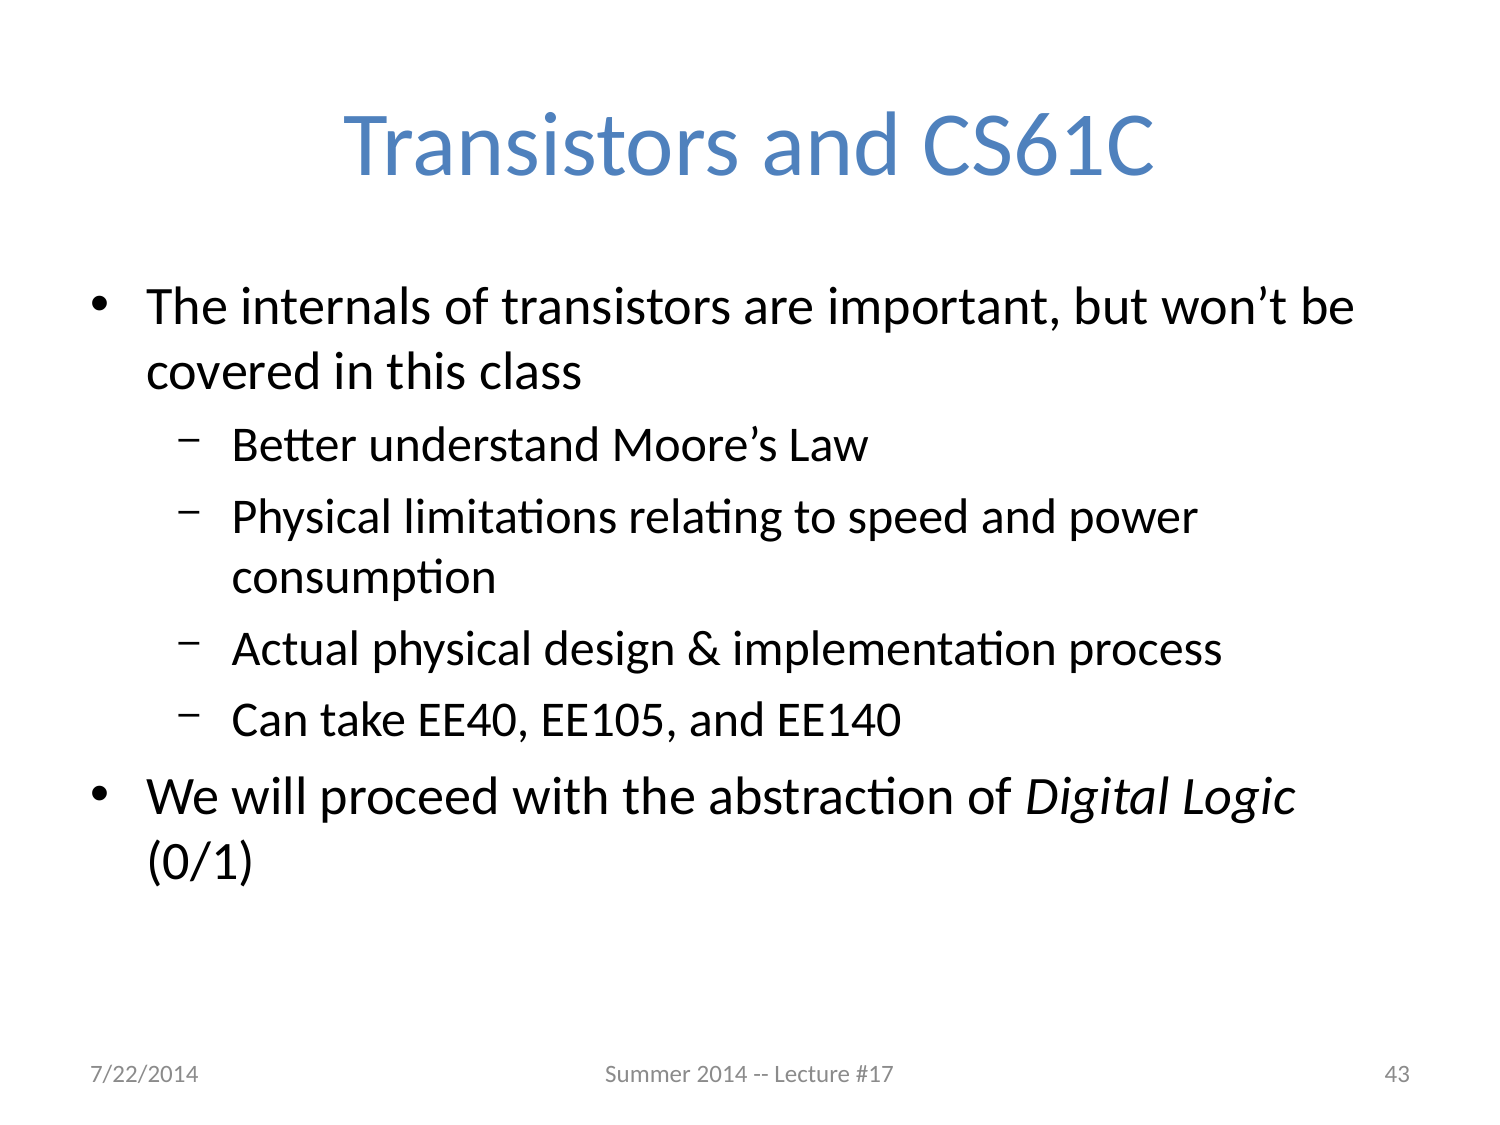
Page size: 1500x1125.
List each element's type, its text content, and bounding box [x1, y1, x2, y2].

list The internals of transistors are important, but won’t be covered in this class Better understand Moore’s Law Physical limitations relating to speed and power consumption Actual physical design & implementation process Can take EE40, EE105, and EE140 We will proceed with the abstraction of Digital Logic (0/1) [75, 262, 1425, 1073]
slide_number <number> [1074, 1042, 1425, 1103]
slide_number 7/22/2014 [75, 1042, 425, 1103]
title Transistors and CS61C [75, 45, 1425, 233]
footer Summer 2014 -- Lecture #17 [512, 1042, 988, 1103]
